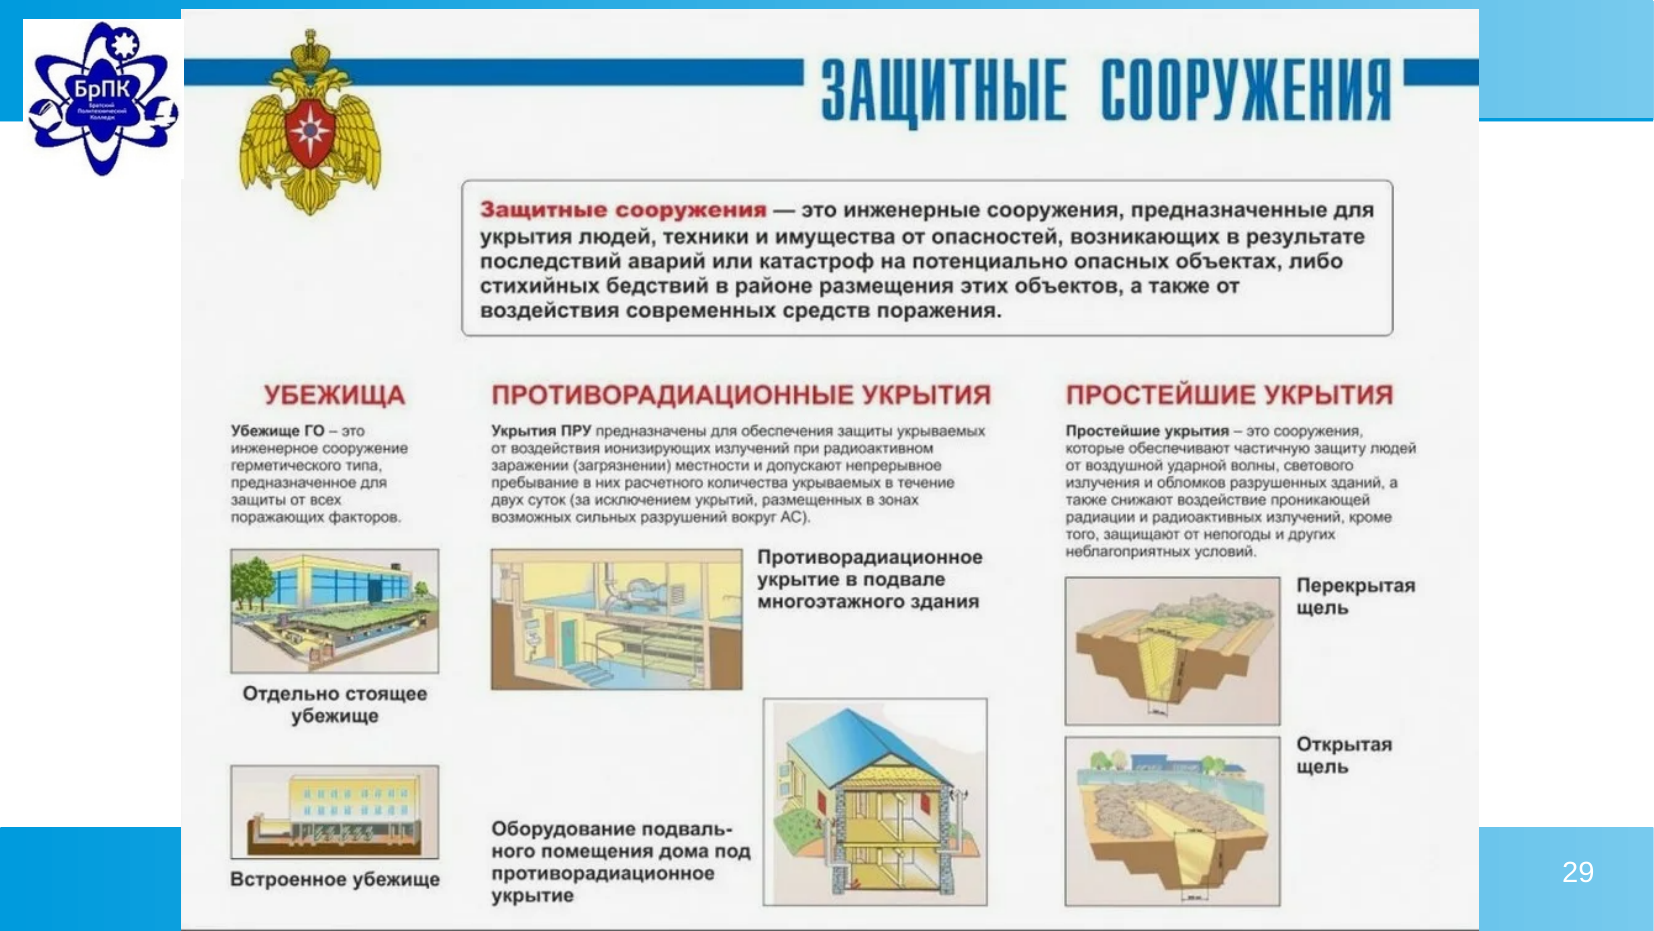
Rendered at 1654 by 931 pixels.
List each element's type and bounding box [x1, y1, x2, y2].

picture [23, 9, 1479, 931]
